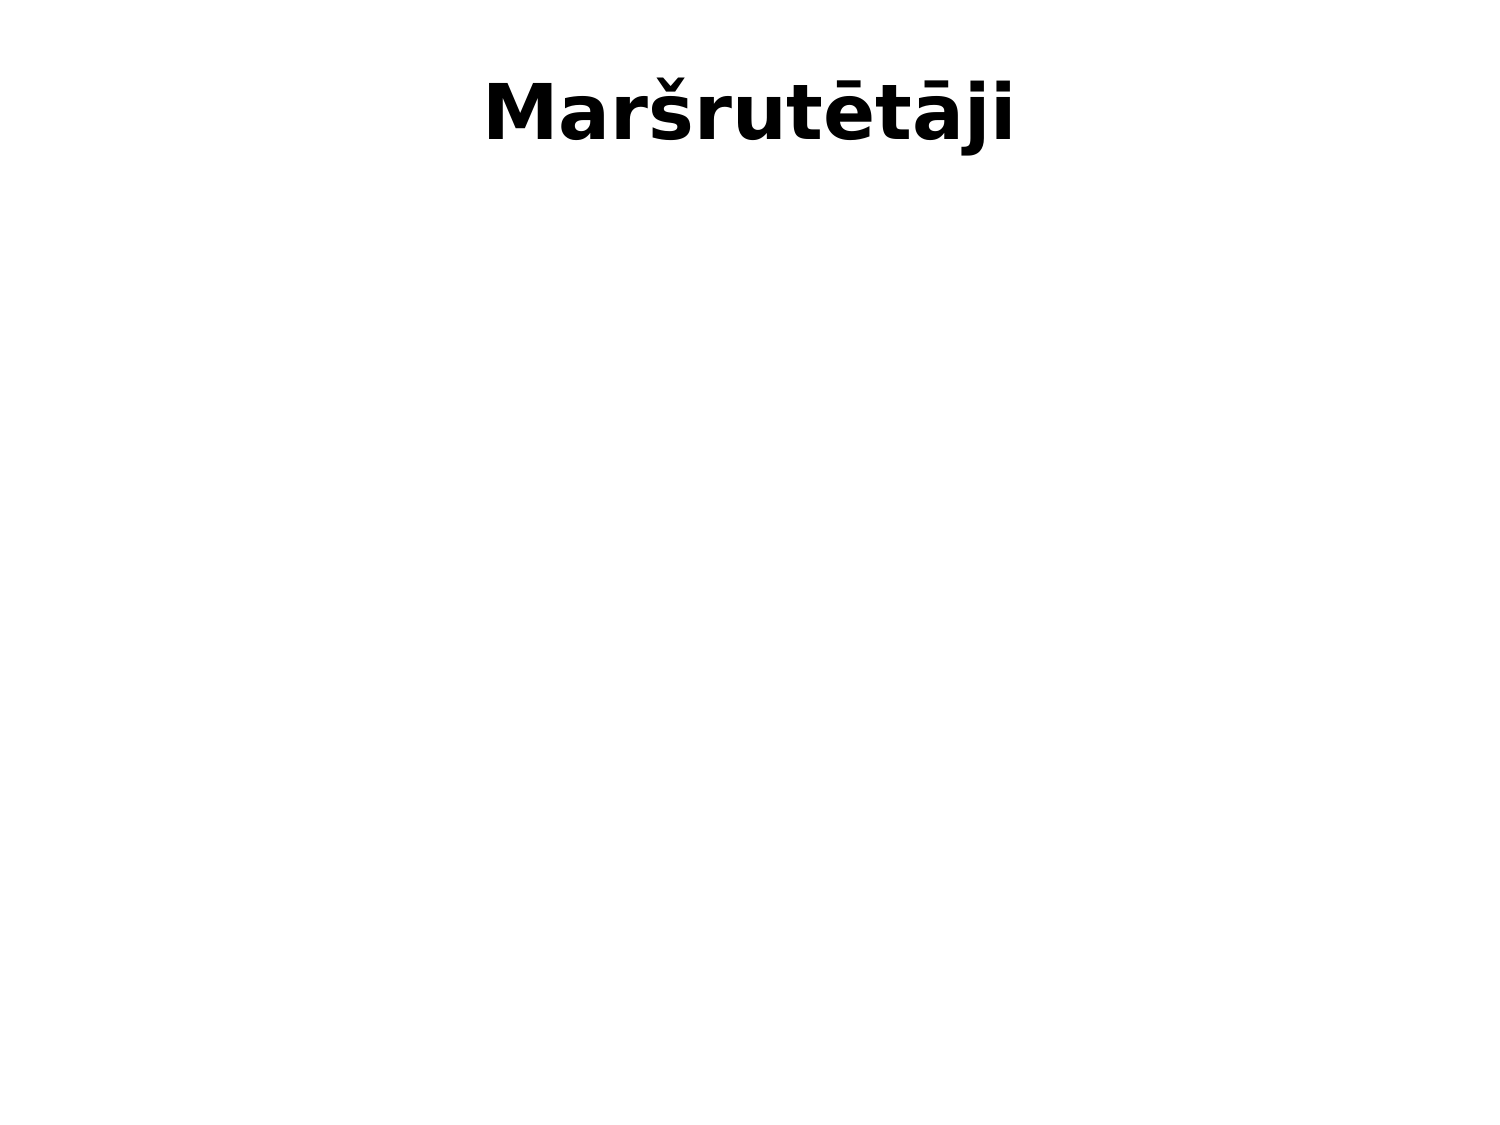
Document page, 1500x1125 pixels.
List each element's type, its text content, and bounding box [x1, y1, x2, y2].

title Maršrutētāji [75, 67, 1425, 158]
